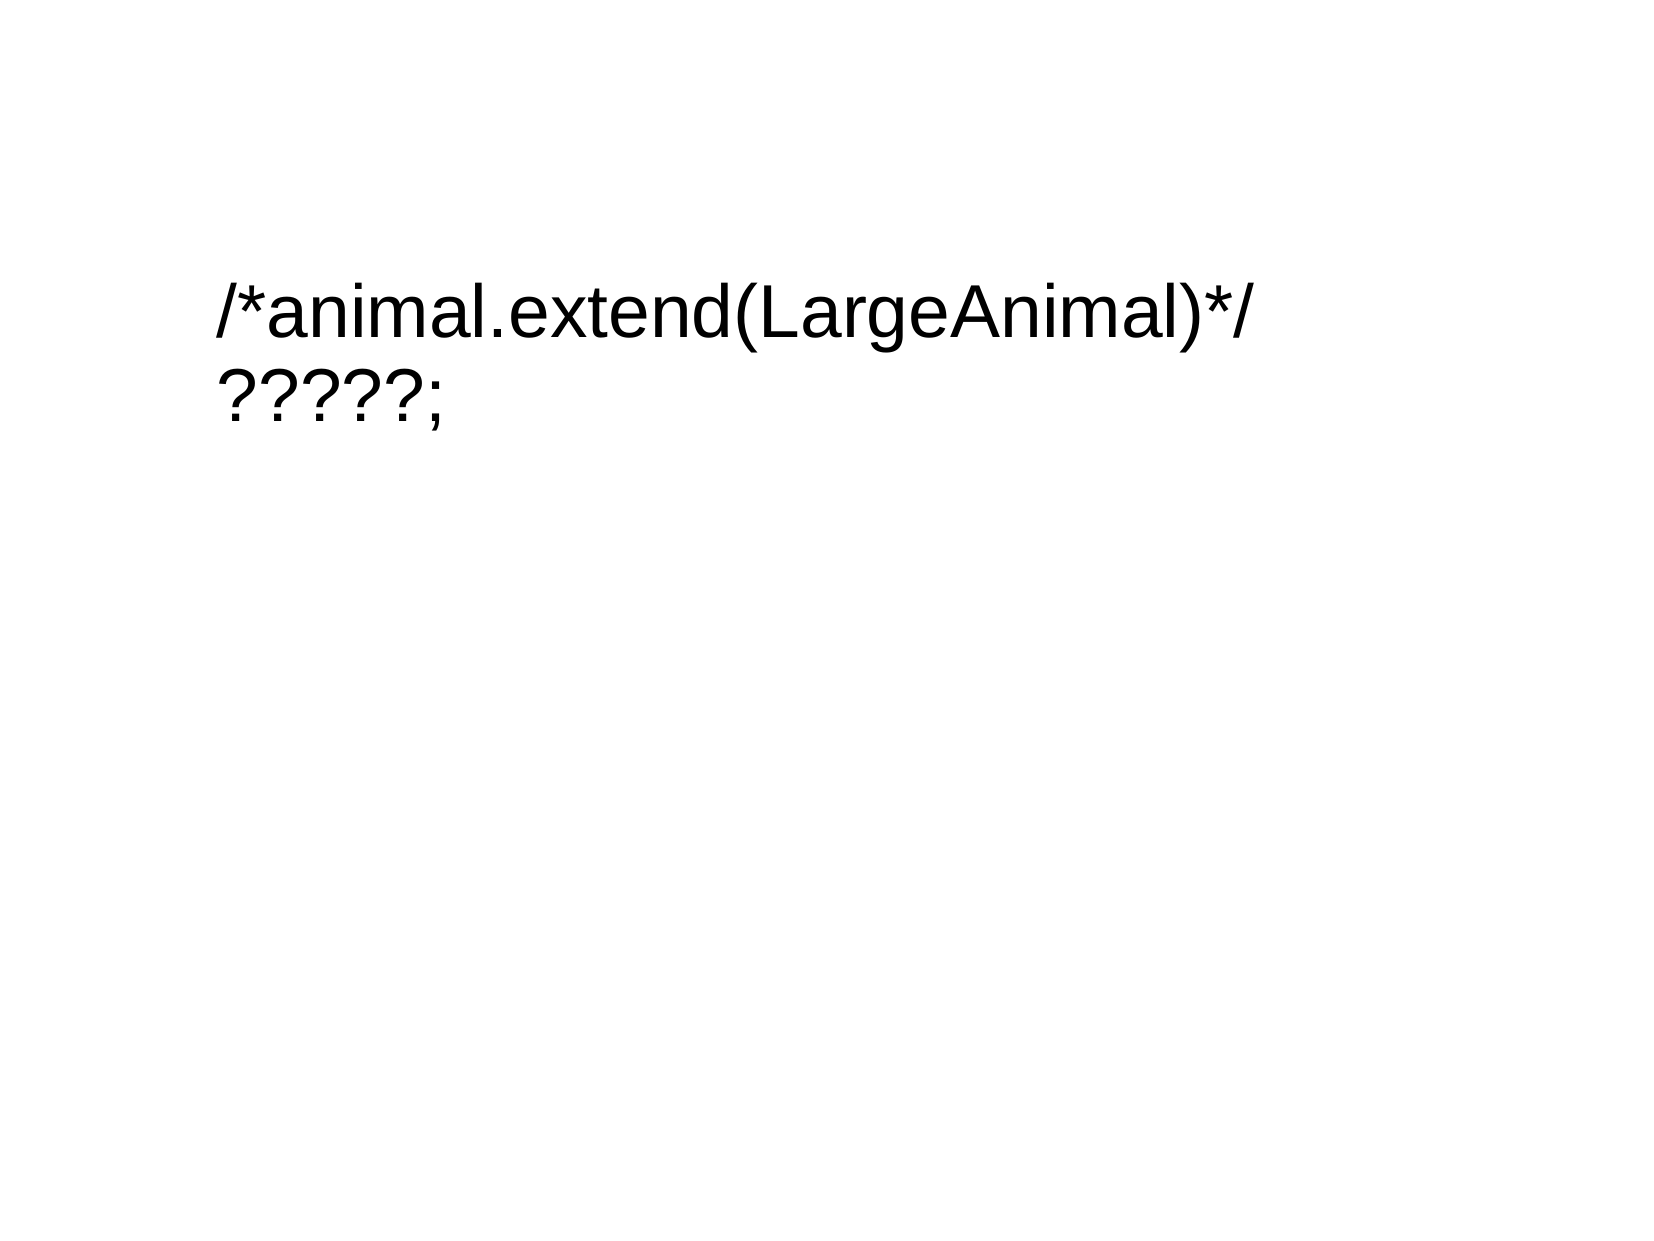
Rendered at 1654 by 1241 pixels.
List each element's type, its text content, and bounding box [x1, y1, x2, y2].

text_box /*animal.extend(LargeAnimal)*/ ?????; [201, 262, 1270, 446]
